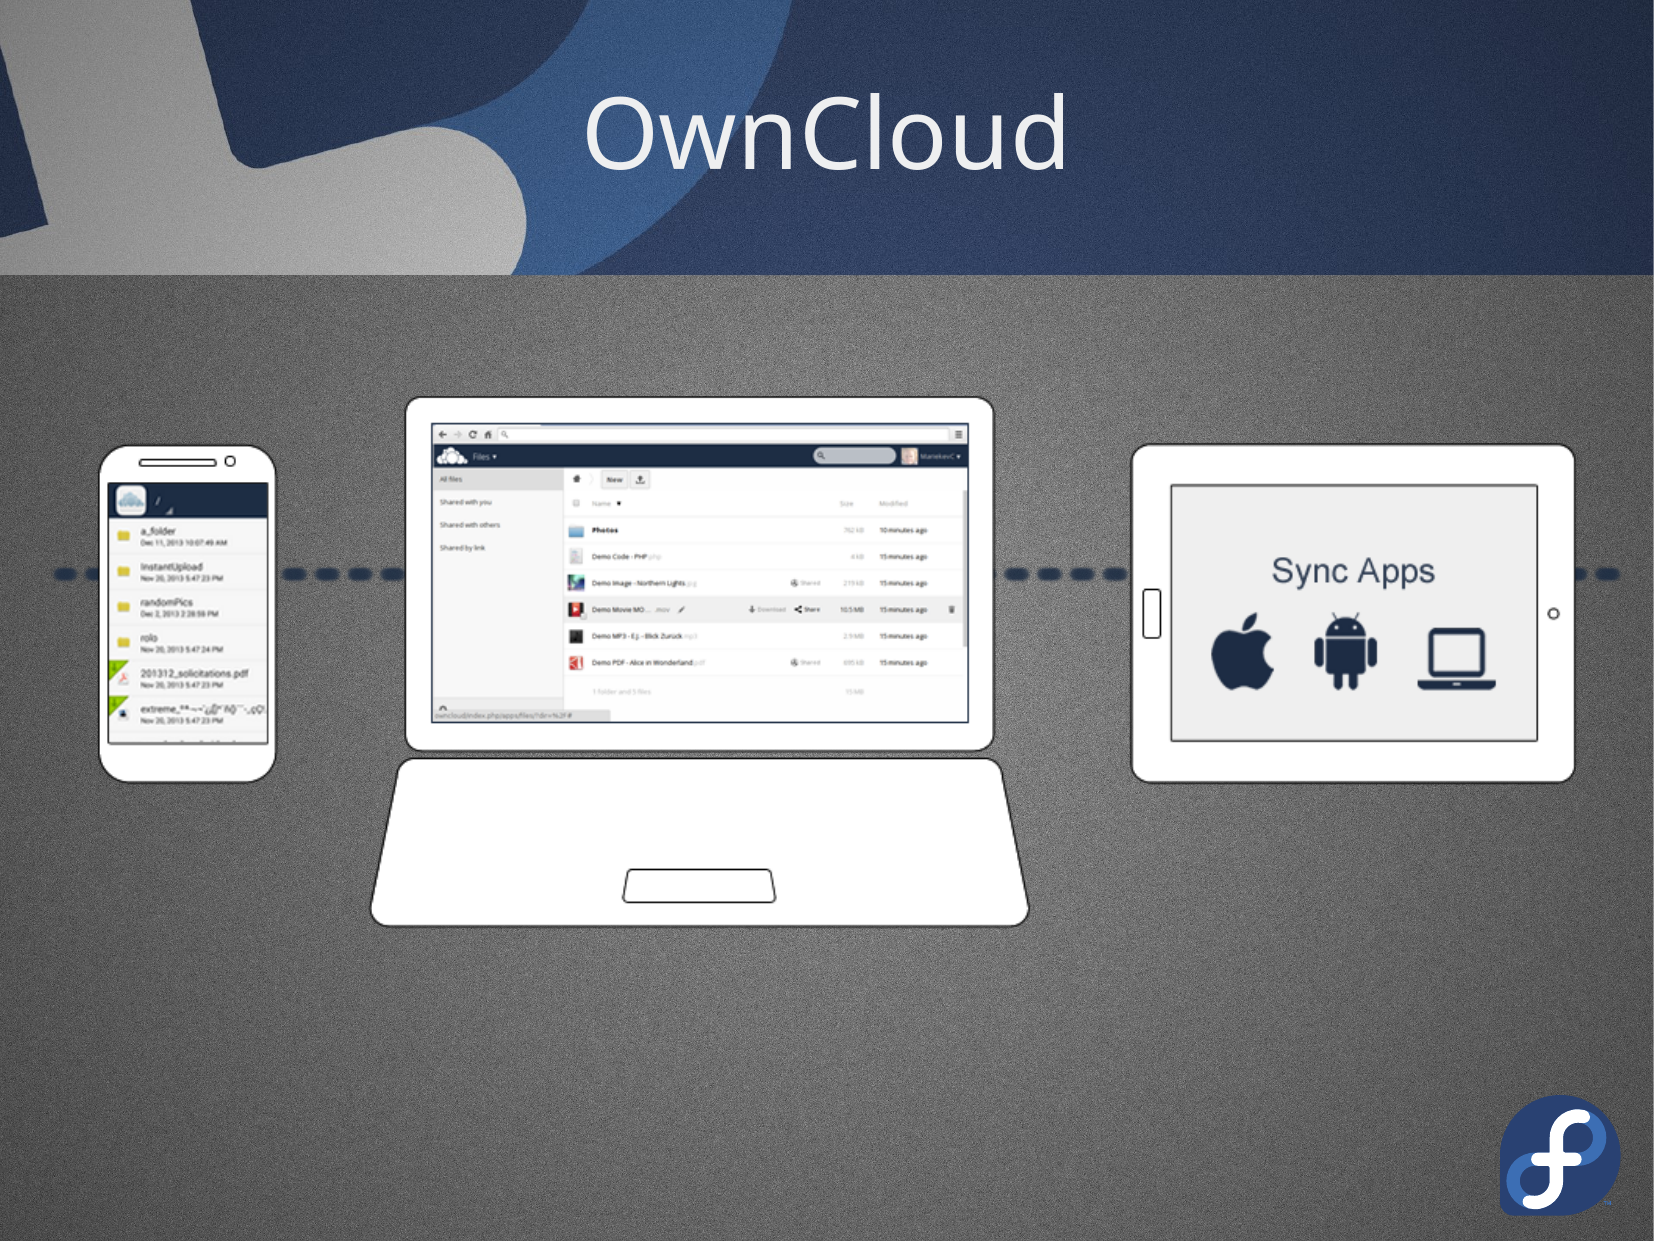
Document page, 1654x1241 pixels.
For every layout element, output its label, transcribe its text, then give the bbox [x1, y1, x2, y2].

text_box OwnCloud [88, 29, 1565, 237]
picture [0, 0, 1654, 1241]
